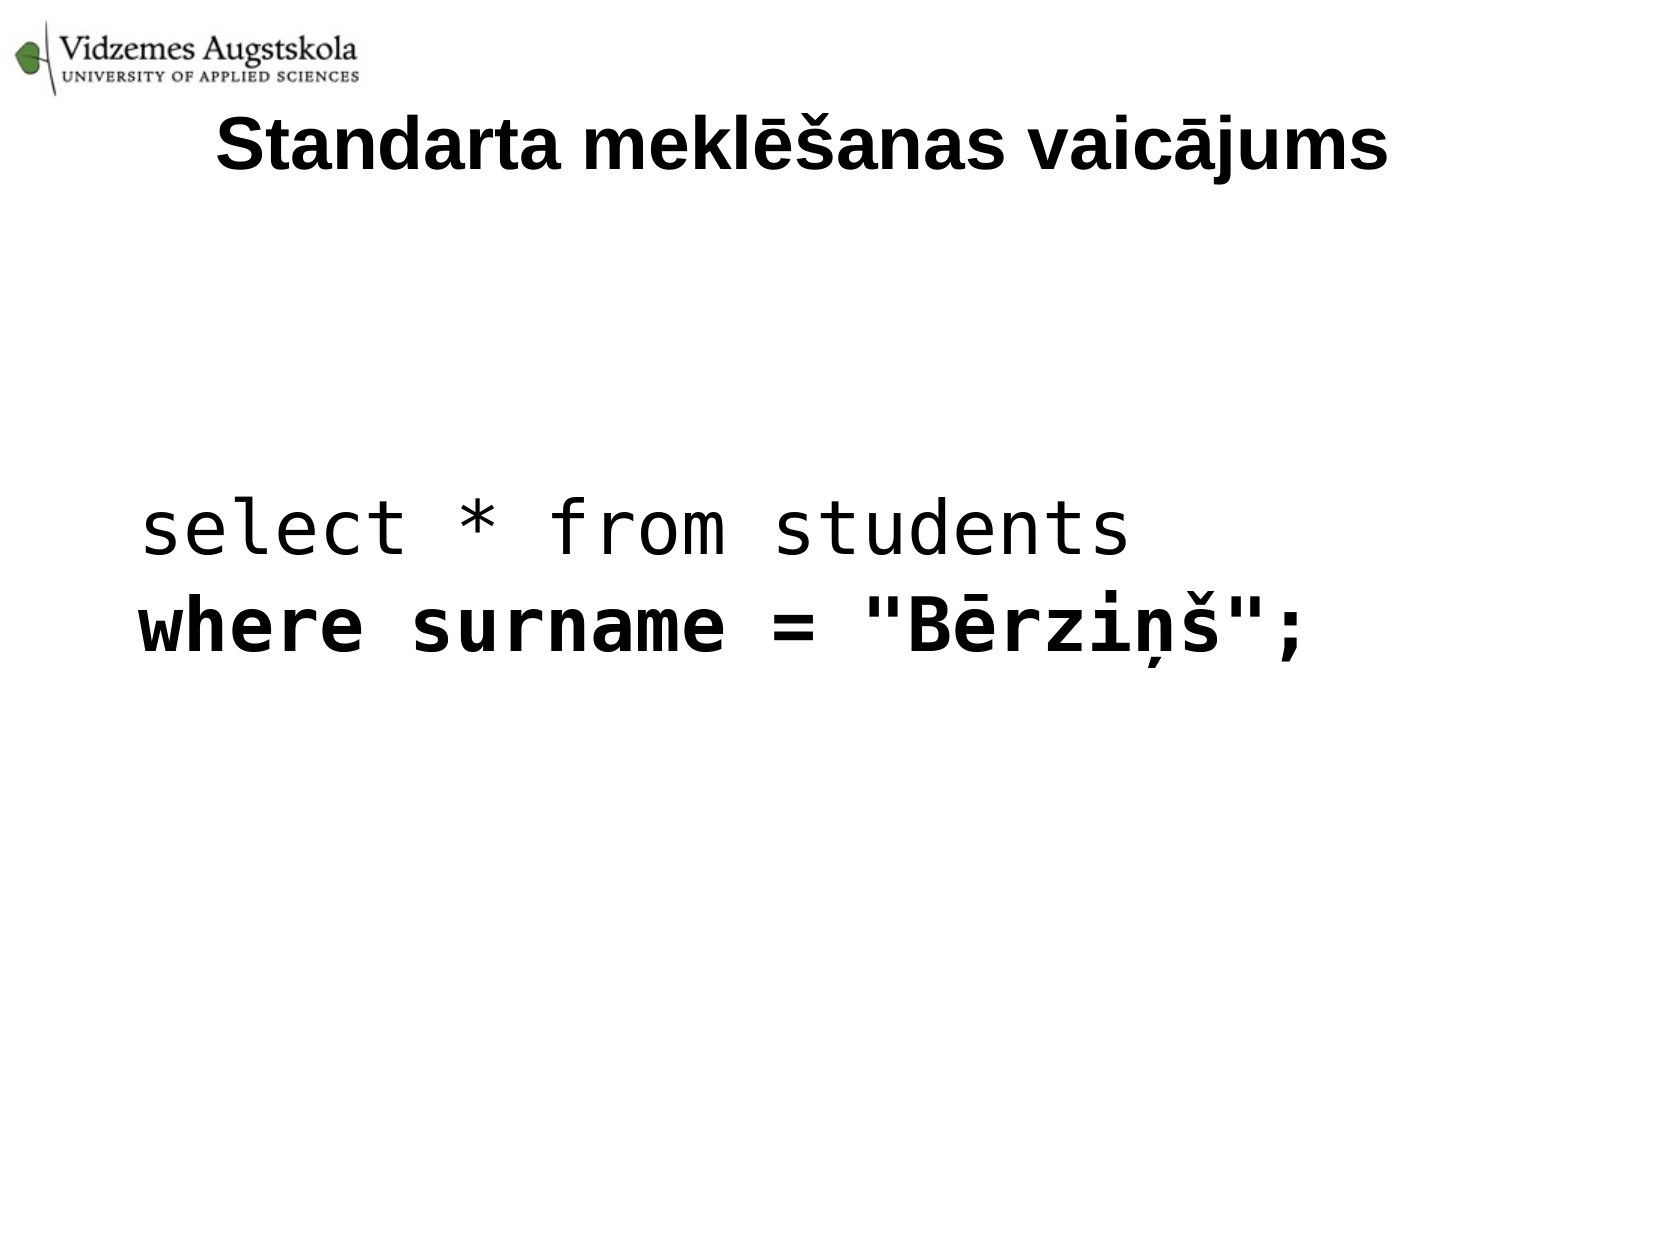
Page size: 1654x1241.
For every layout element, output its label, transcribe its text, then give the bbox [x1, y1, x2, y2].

title Standarta meklēšanas vaicājums [94, 96, 1512, 195]
picture [5, 2, 368, 113]
list select * from students where surname = "Bērziņš"; [82, 236, 1569, 1107]
